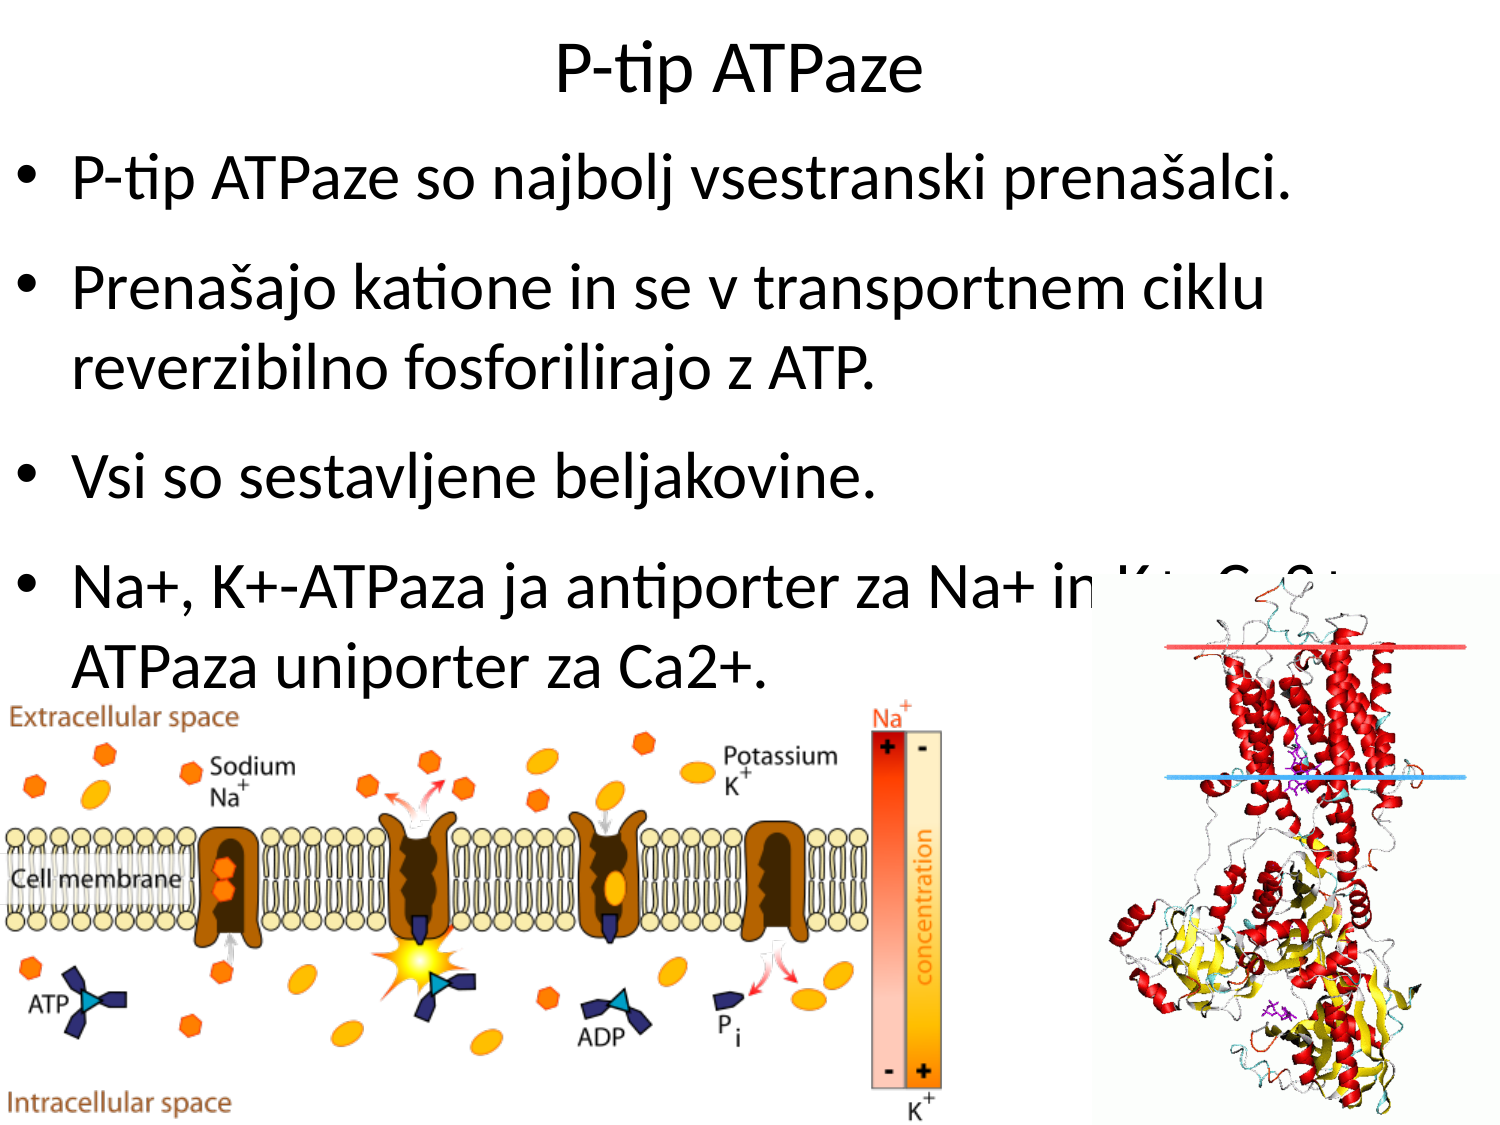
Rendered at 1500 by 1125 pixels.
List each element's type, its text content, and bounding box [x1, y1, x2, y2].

picture [1092, 574, 1500, 1125]
picture [0, 698, 951, 1125]
list P-tip ATPaze so najbolj vsestranski prenašalci. Prenašajo katione in se v transportnem ciklu reverzibilno fosforilirajo z ATP. Vsi so sestavljene beljakovine. Na+, K+-ATPaza ja antiporter za Na+ in K+, Ca2+-ATPaza uniporter za Ca2+. [0, 125, 1500, 1005]
title P-tip ATPaze [64, 0, 1415, 125]
